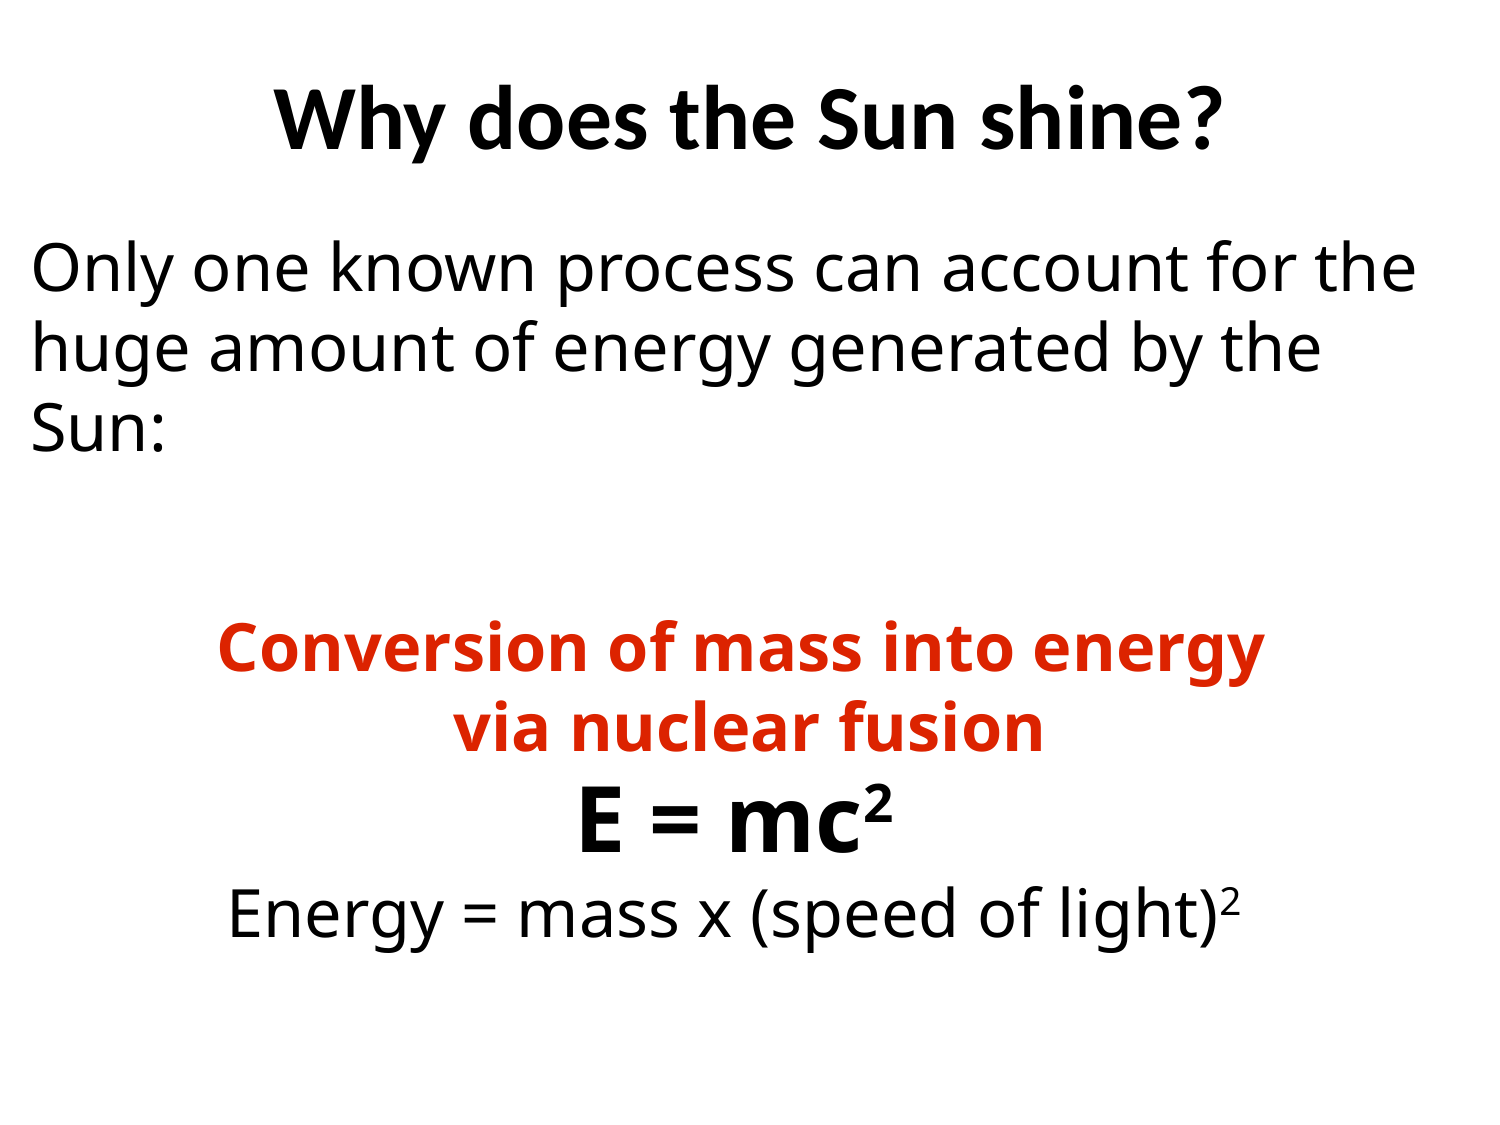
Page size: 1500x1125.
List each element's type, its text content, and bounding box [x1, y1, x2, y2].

title Why does the Sun shine? [30, 29, 1471, 196]
text_box E = mc2 Energy = mass x (speed of light)2 [179, 753, 1289, 959]
list Only one known process can account for the huge amount of energy generated by the Sun: Conversion of mass into energy via nuclear fusion [30, 224, 1471, 1021]
